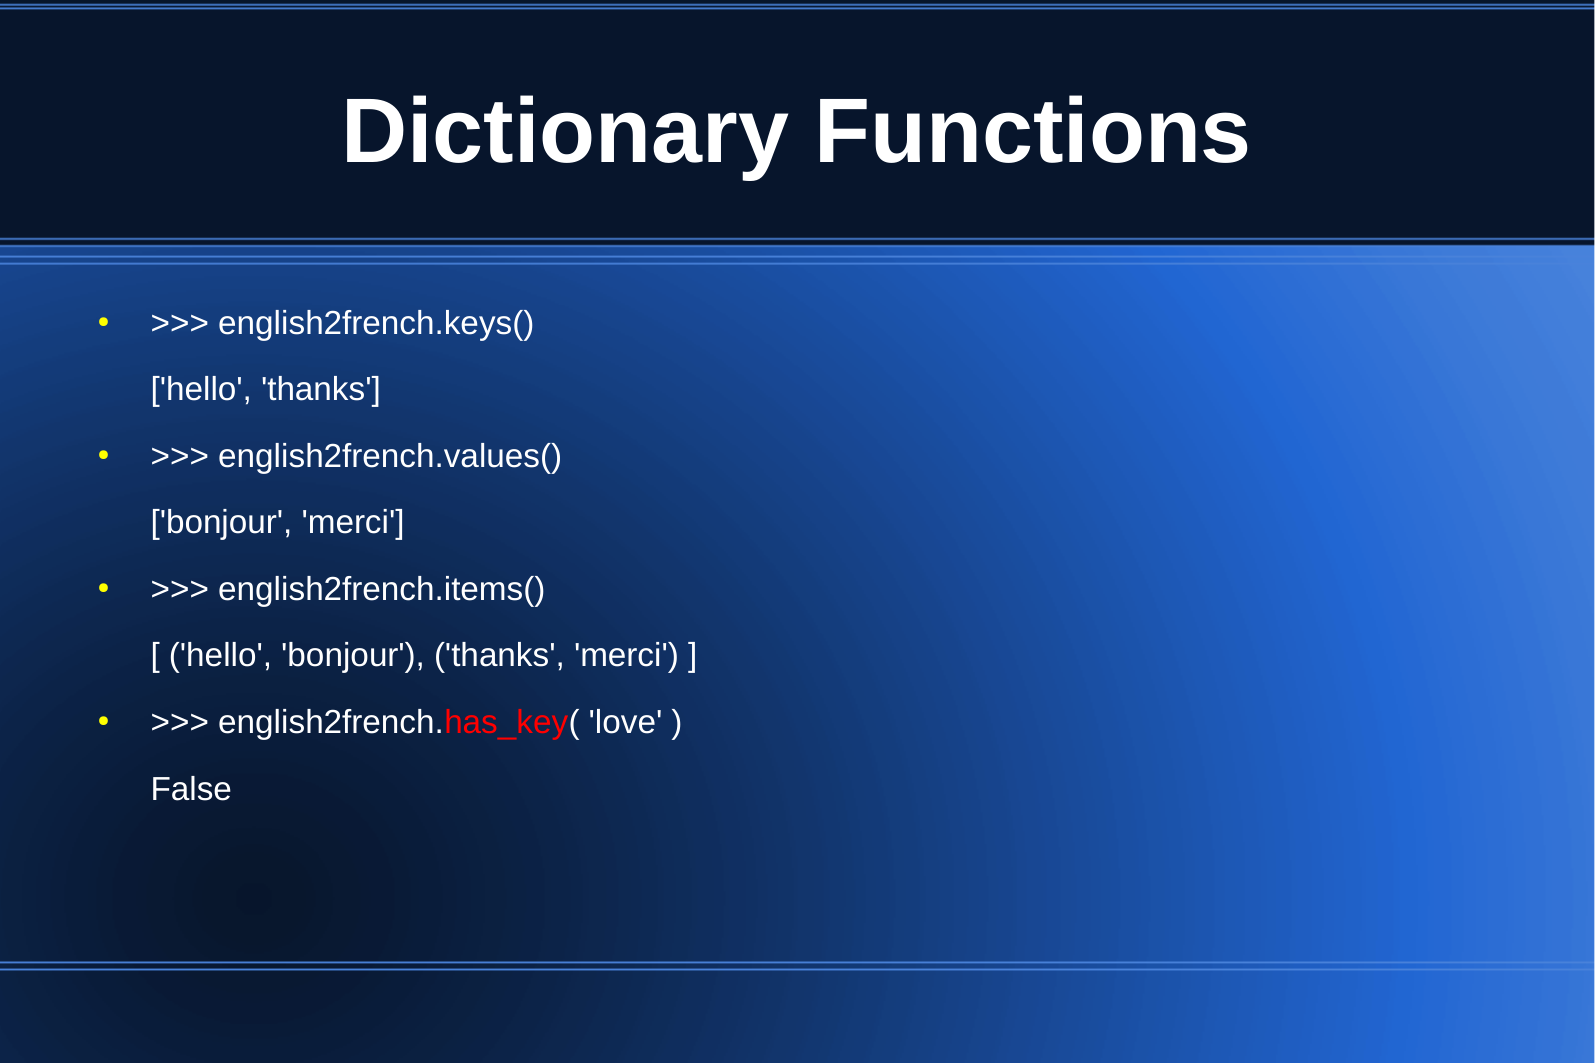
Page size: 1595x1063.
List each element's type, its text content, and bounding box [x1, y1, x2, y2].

title Dictionary Functions [79, 49, 1515, 213]
picture [0, 0, 1595, 1063]
list >>> english2french.keys() ['hello', 'thanks'] >>> english2french.values() ['bonjour', 'merci'] >>> english2french.items() [ ('hello', 'bonjour'), ('thanks', 'merci') ] >>> english2french.has_key( 'love' ) False [79, 304, 1515, 892]
